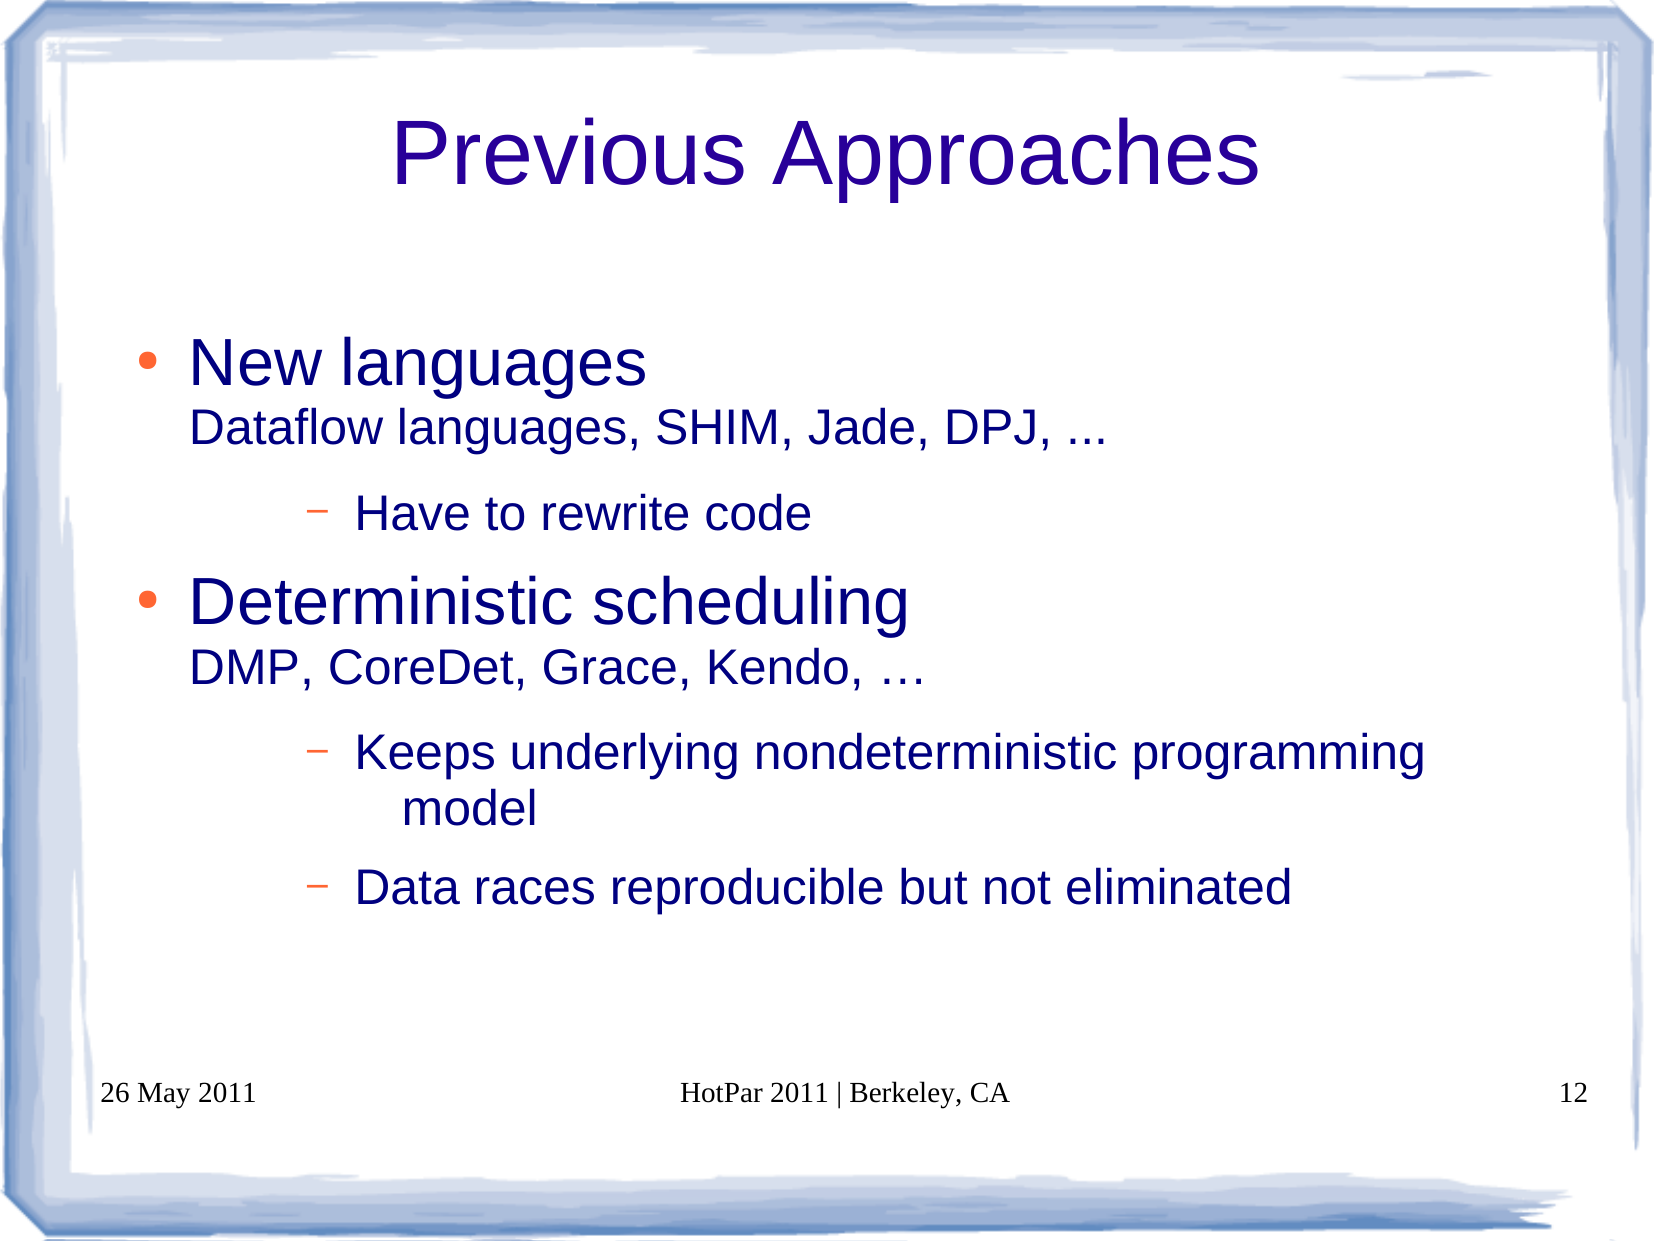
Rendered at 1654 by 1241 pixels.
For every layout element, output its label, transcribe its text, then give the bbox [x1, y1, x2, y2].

title Previous Approaches [82, 49, 1571, 257]
picture [0, 0, 1654, 1241]
list New languages Dataflow languages, SHIM, Jade, DPJ, ... Have to rewrite code Deterministic scheduling DMP, CoreDet, Grace, Kendo, … Keeps underlying nondeterministic programming model Data races reproducible but not eliminated [118, 324, 1571, 990]
